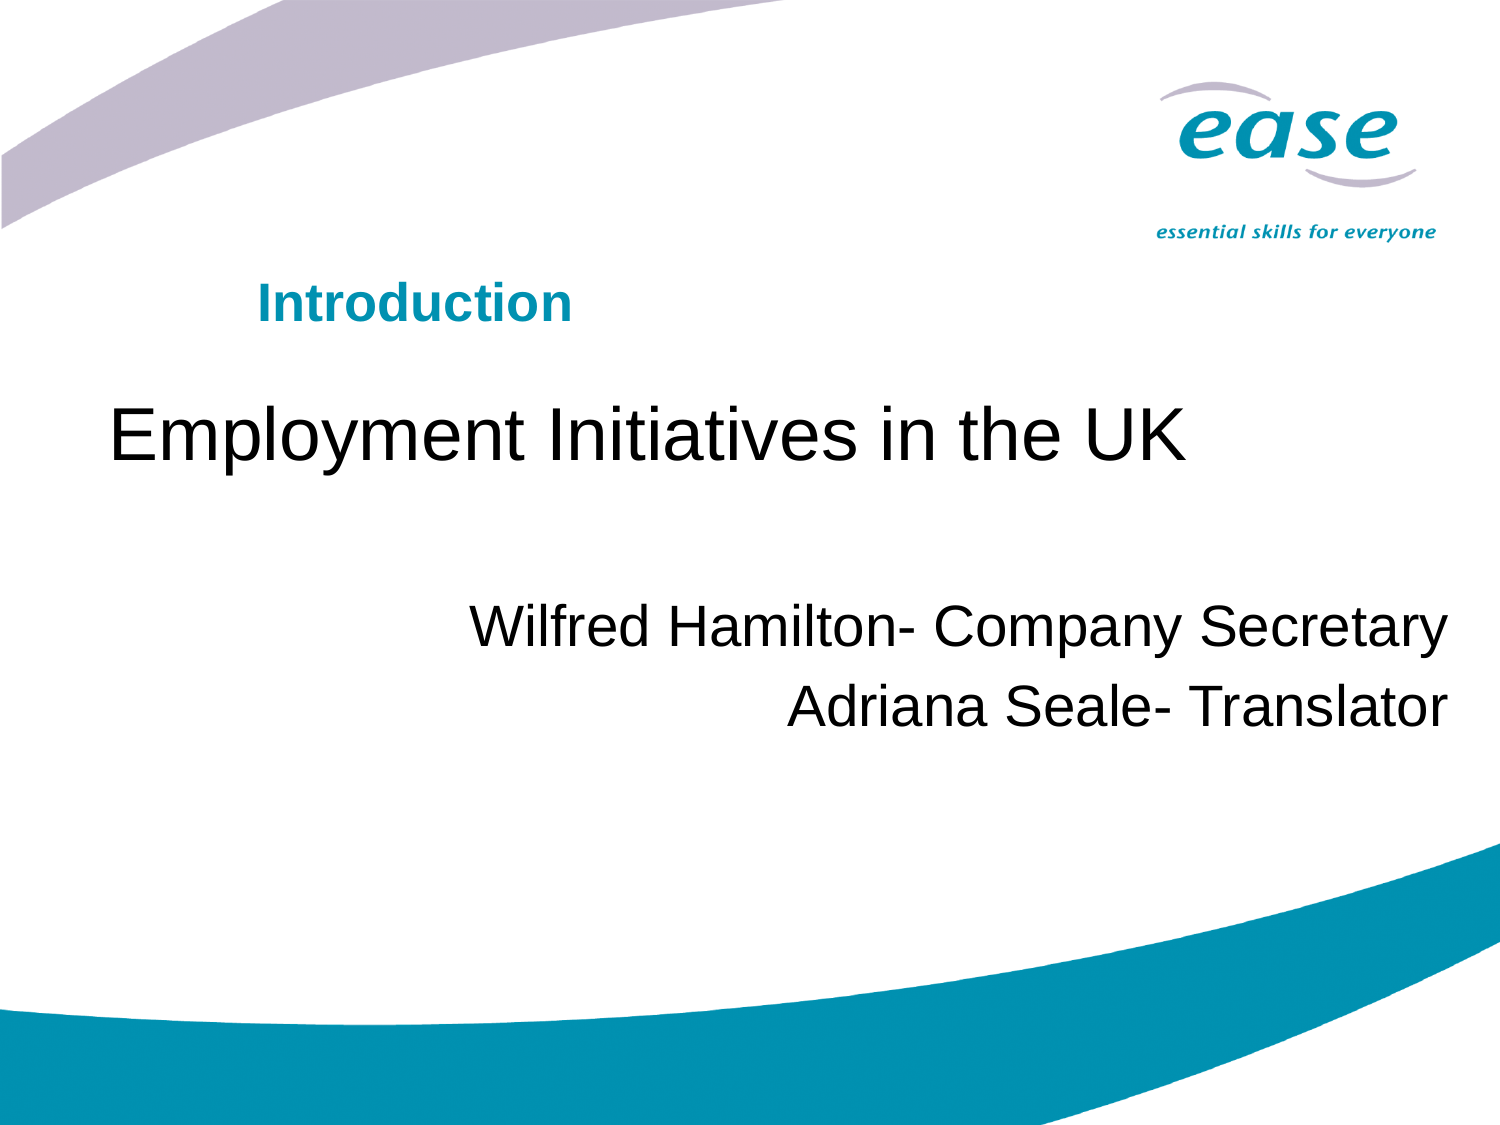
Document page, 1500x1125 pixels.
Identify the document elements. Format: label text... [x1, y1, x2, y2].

title Introduction [242, 220, 1247, 385]
list Employment Initiatives in the UK Wilfred Hamilton- Company Secretary Adriana Seale- Translator [93, 385, 1465, 941]
picture [0, 0, 1500, 1125]
